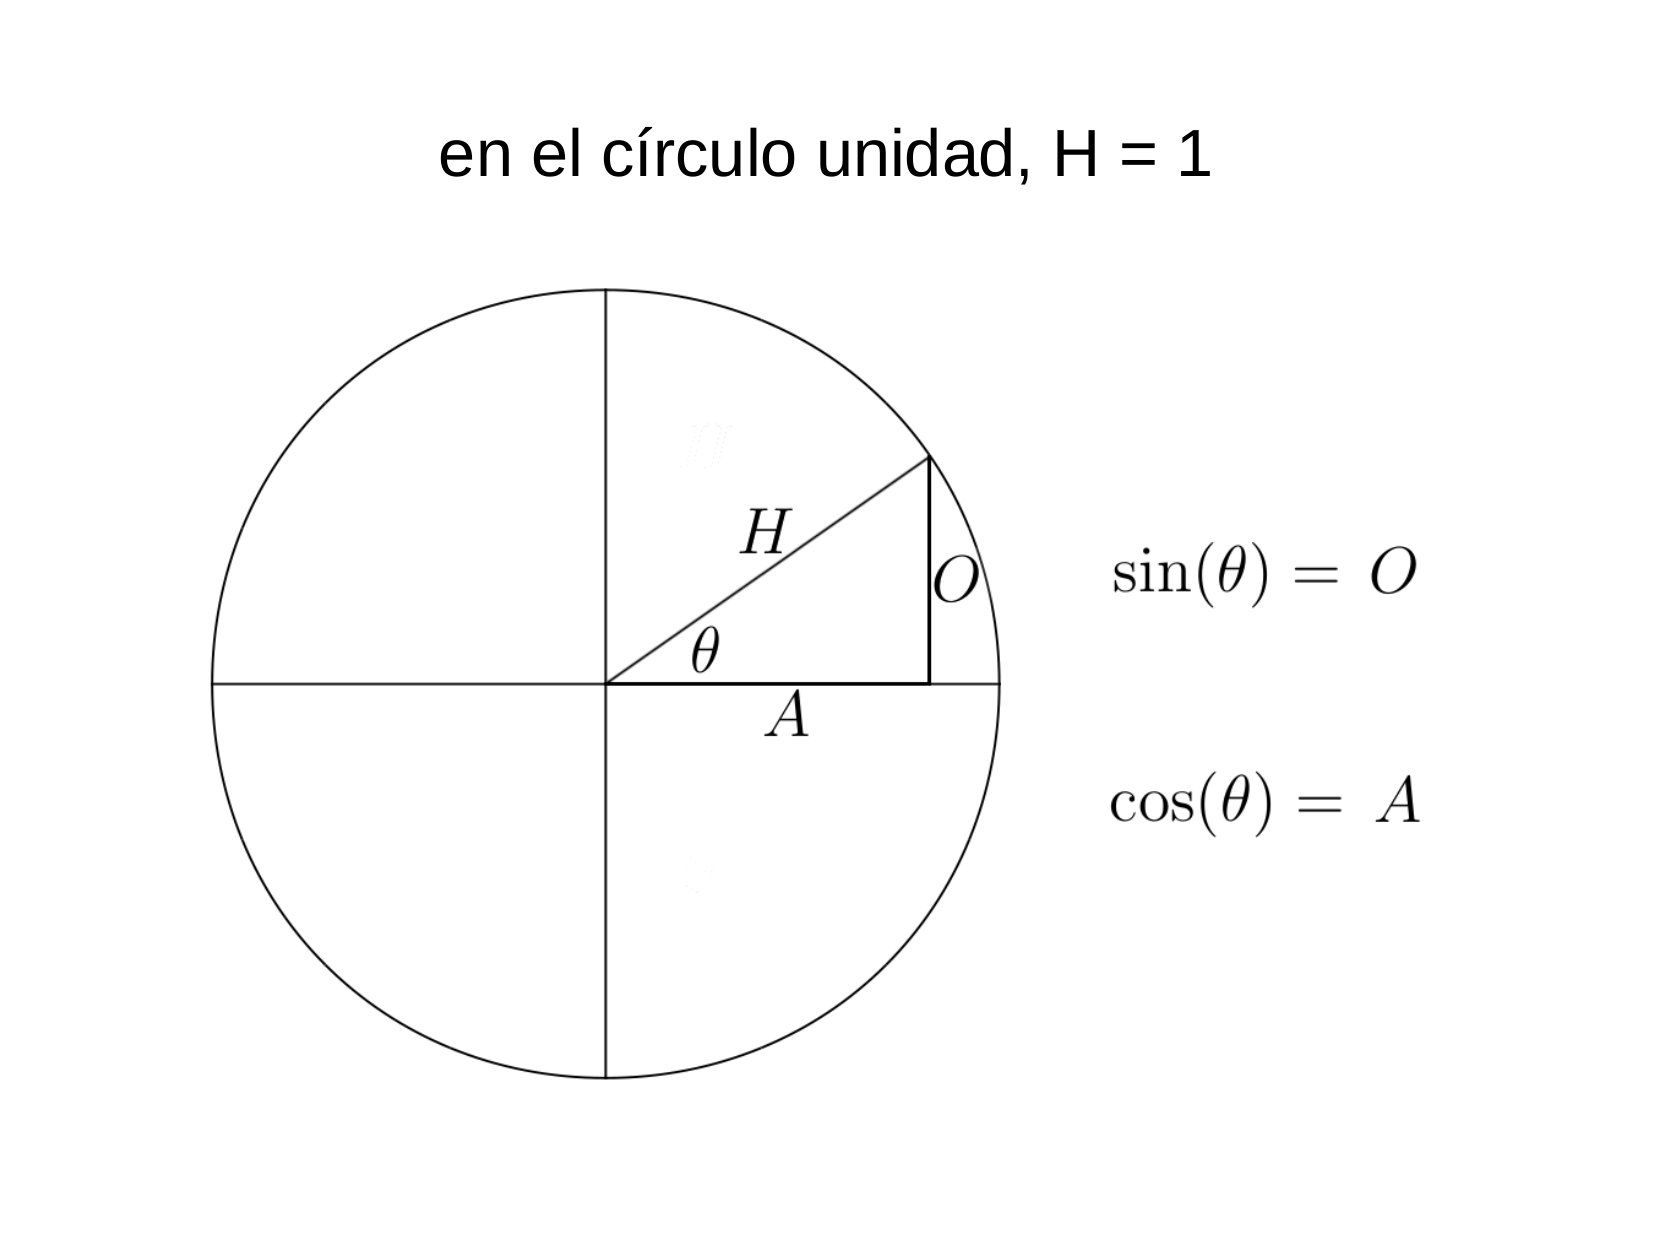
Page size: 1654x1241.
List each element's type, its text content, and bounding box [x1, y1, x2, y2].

picture [206, 286, 1447, 1082]
title en el círculo unidad, H = 1 [82, 56, 1571, 250]
